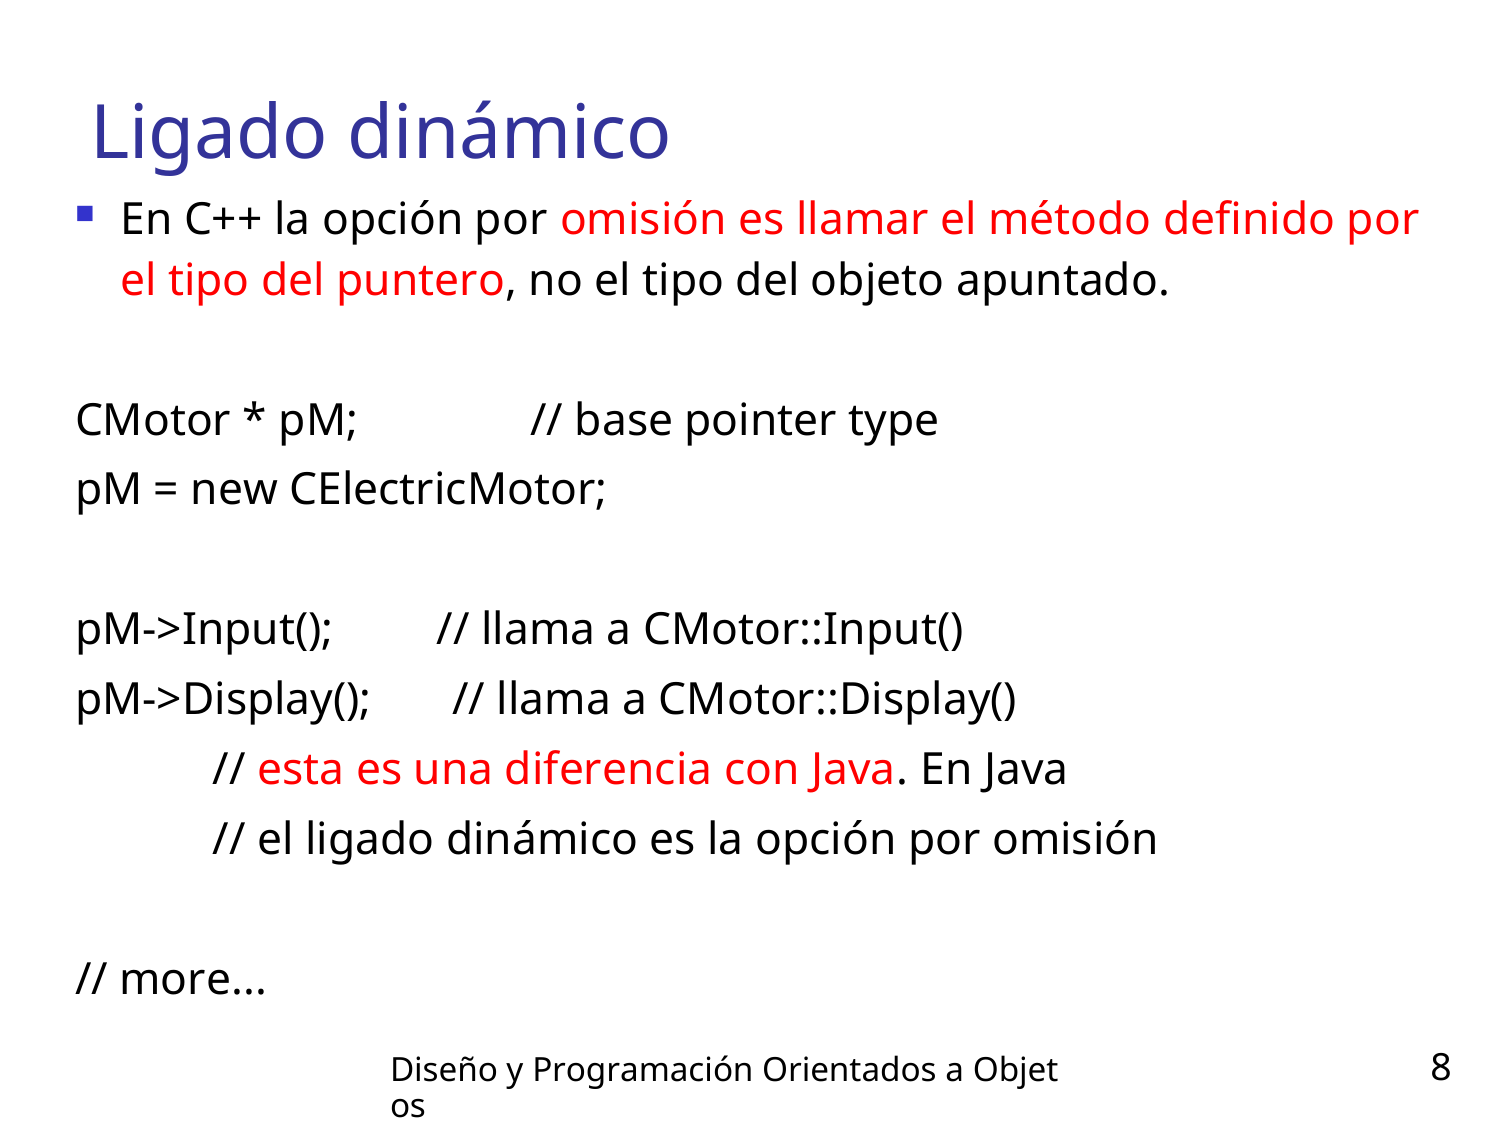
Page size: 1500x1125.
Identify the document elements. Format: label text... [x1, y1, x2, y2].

list En C++ la opción por omisión es llamar el método definido por el tipo del puntero, no el tipo del objeto apuntado. CMotor * pM; // base pointer type pM = new CElectricMotor; pM->Input(); // llama a CMotor::Input()‏ pM->Display(); // llama a CMotor::Display()‏ // esta es una diferencia con Java. En Java // el ligado dinámico es la opción por omisión // more... [75, 187, 1462, 1013]
title Ligado dinámico [75, 10, 1466, 188]
